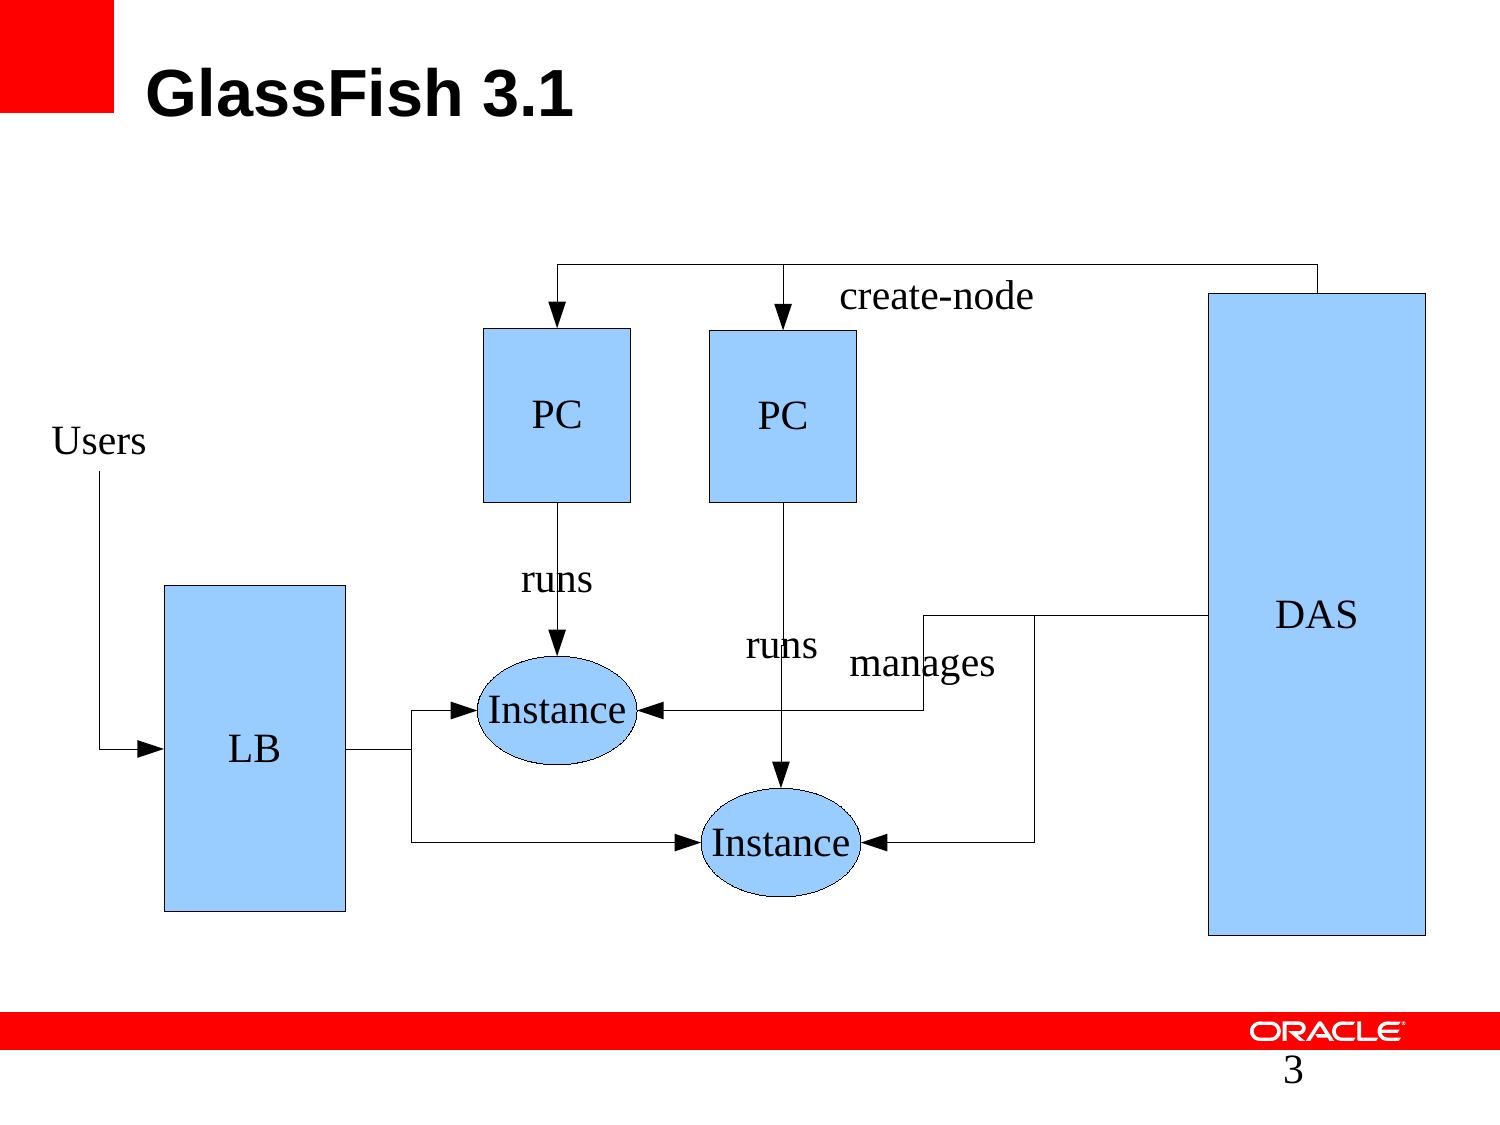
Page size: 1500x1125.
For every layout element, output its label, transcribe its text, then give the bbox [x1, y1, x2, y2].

text_box Users [17, 411, 182, 472]
text_box PC [483, 328, 631, 503]
picture [0, 1012, 1500, 1050]
picture [0, 0, 114, 113]
title GlassFish 3.1 [145, 49, 1390, 205]
text_box DAS [1208, 293, 1426, 936]
text_box LB [164, 585, 346, 912]
text_box Instance [477, 656, 638, 765]
text_box Instance [701, 788, 861, 897]
text_box PC [709, 330, 857, 503]
